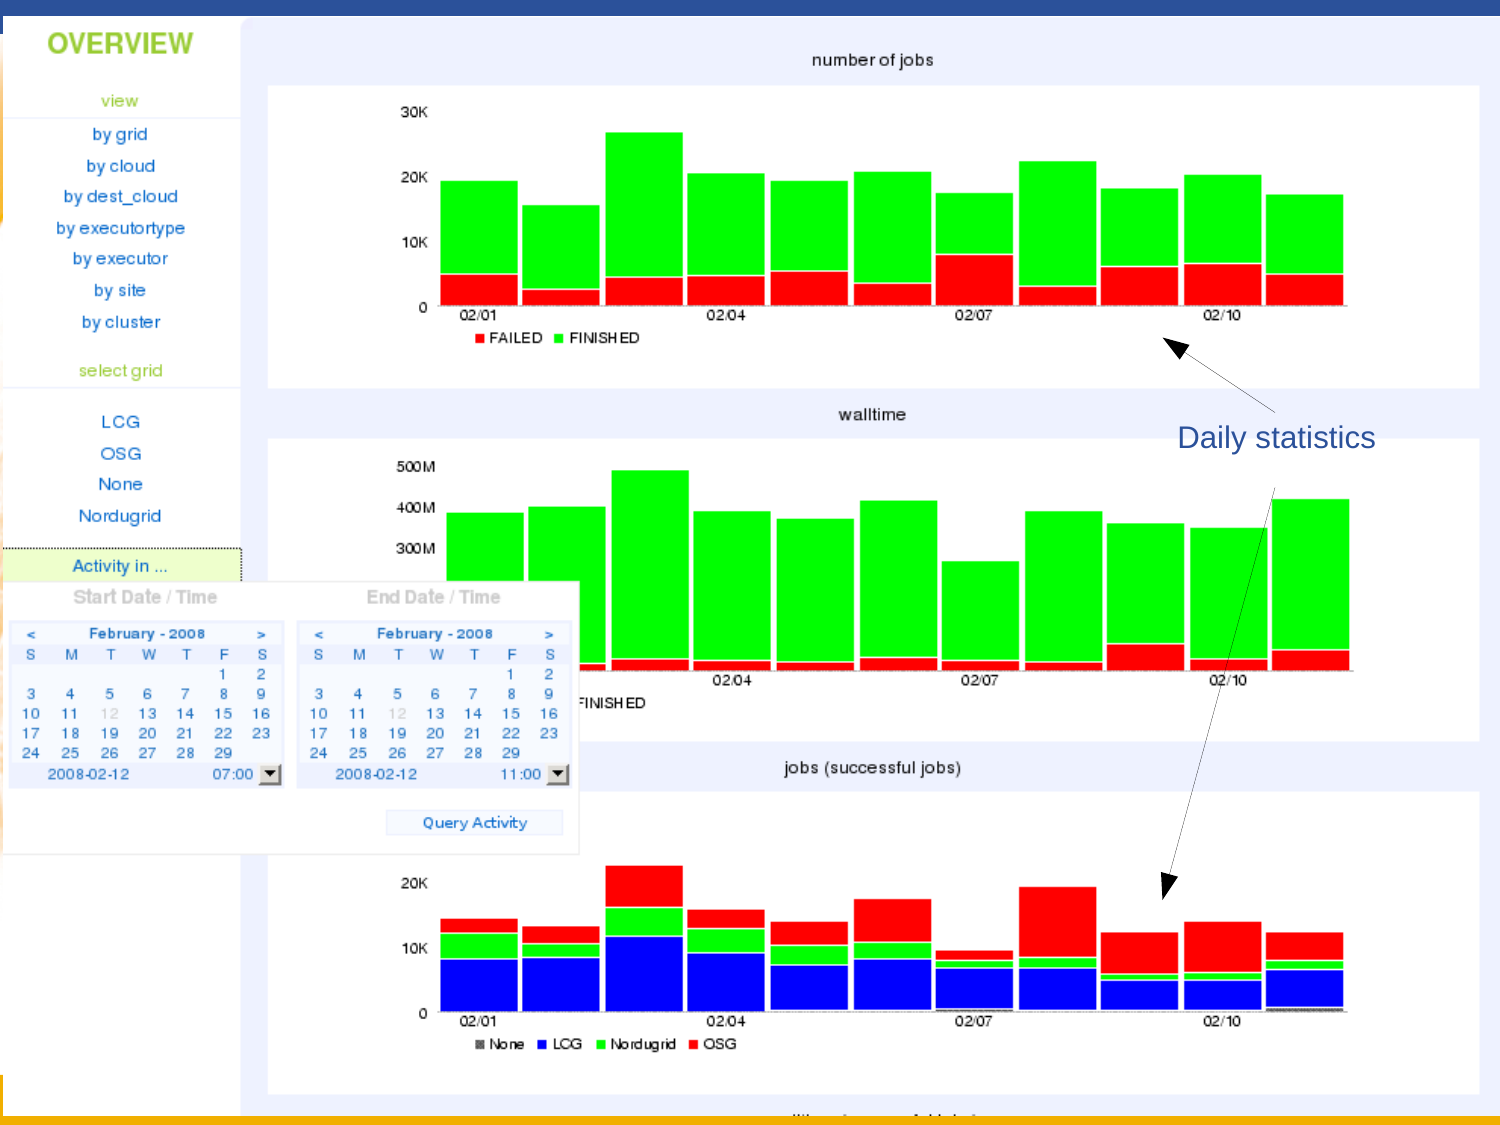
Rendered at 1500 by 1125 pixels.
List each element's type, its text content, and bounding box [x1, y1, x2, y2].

picture [0, 16, 1500, 1116]
text_box Daily statistics [1162, 412, 1463, 467]
